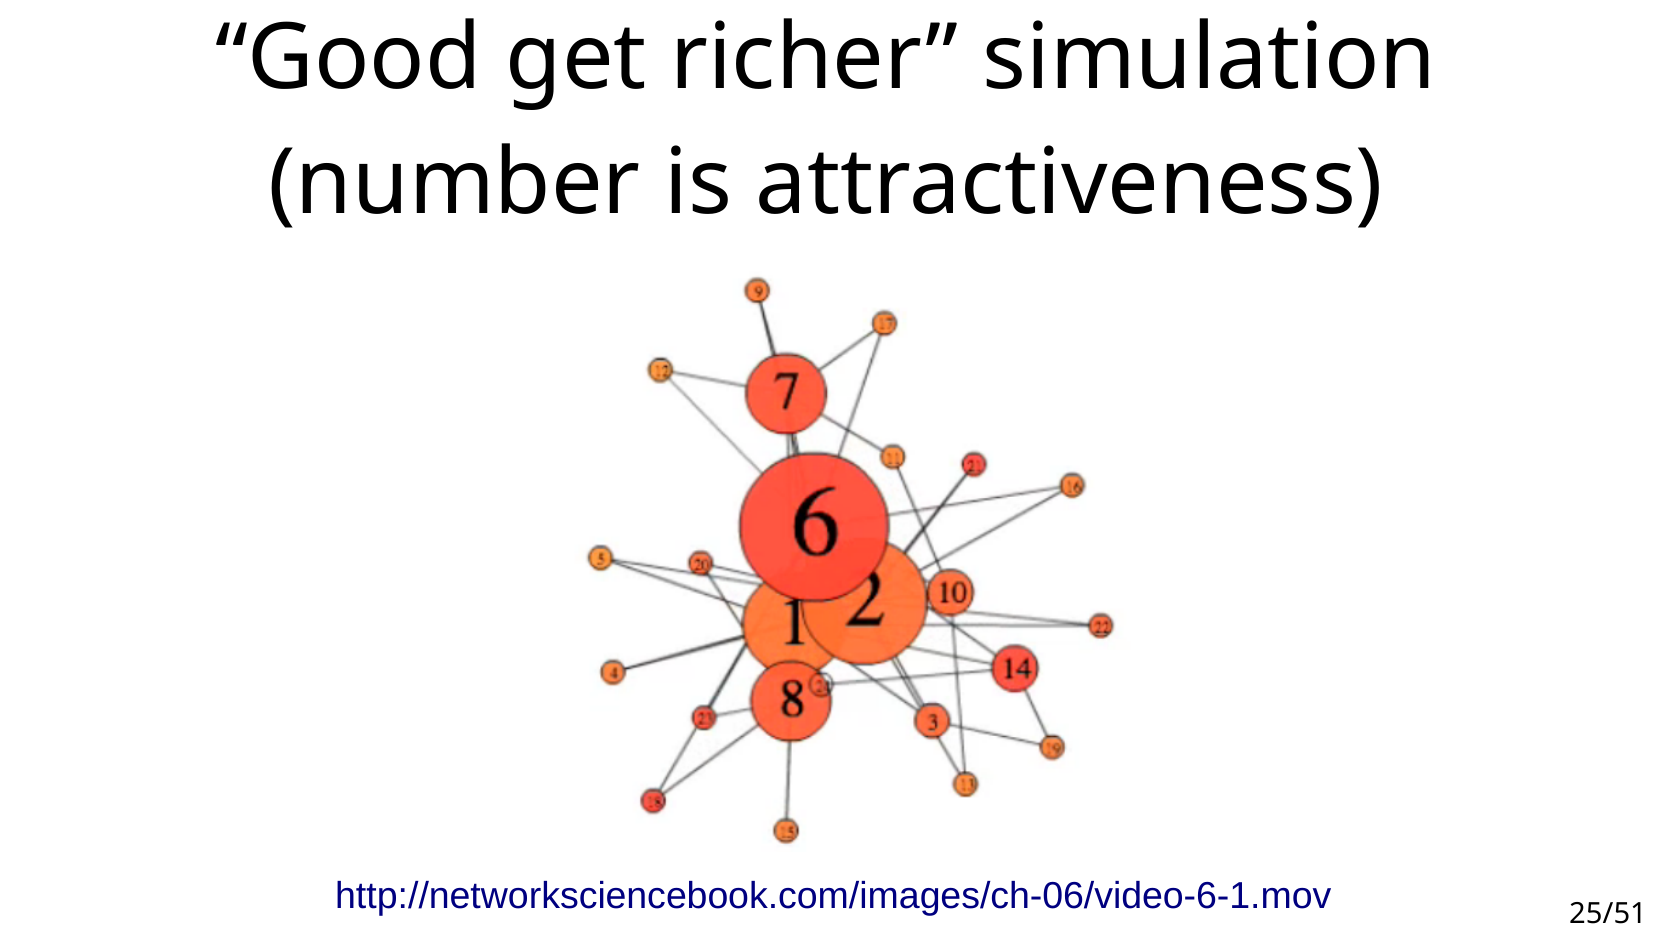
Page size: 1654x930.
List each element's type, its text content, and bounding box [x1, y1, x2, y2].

picture [536, 266, 1173, 852]
text_box http://networksciencebook.com/images/ch-06/video-6-1.mov [320, 867, 1347, 924]
title “Good get richer” simulation (number is attractiveness) [82, 0, 1571, 245]
